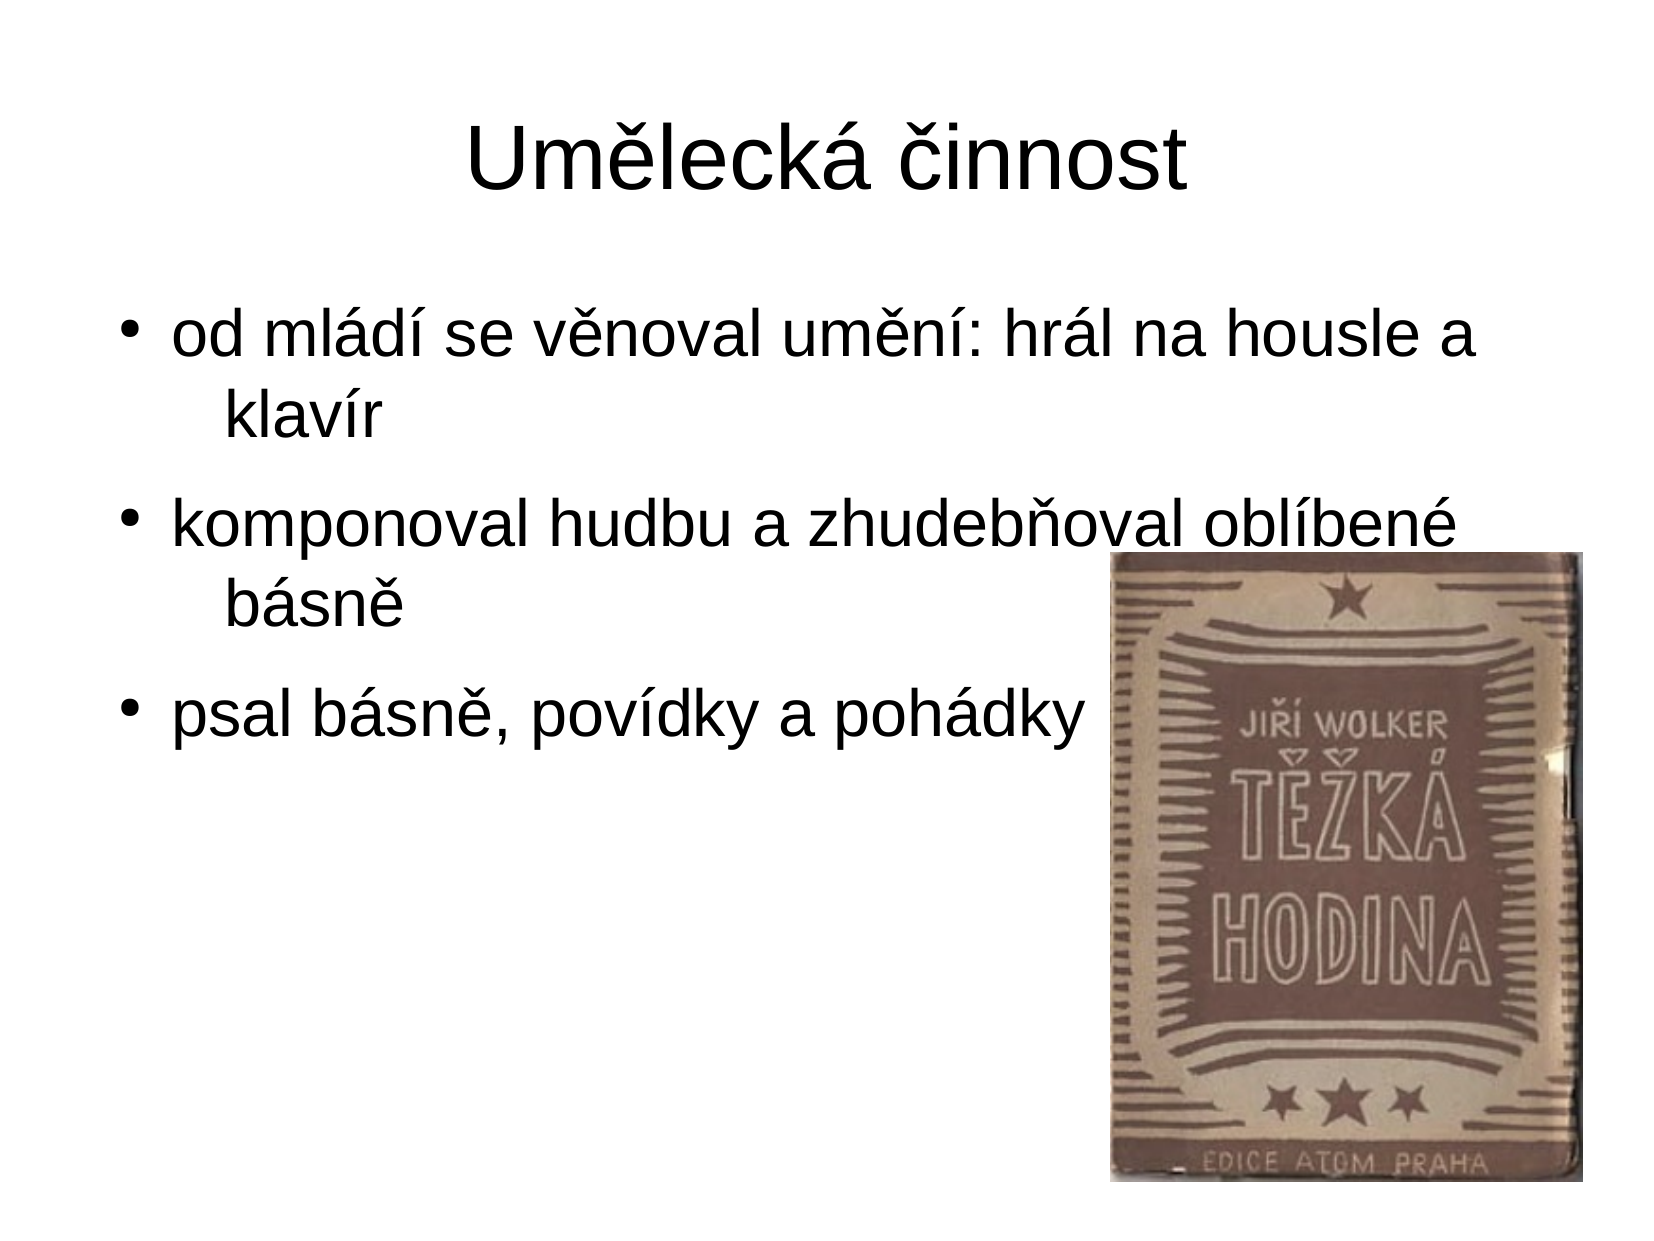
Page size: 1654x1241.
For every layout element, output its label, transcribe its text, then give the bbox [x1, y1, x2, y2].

picture [1110, 552, 1583, 1182]
title Umělecká činnost [82, 49, 1571, 257]
list od mládí se věnoval umění: hrál na housle a klavír komponoval hudbu a zhudebňoval oblíbené básně psal básně, povídky a pohádky [82, 290, 1571, 1109]
